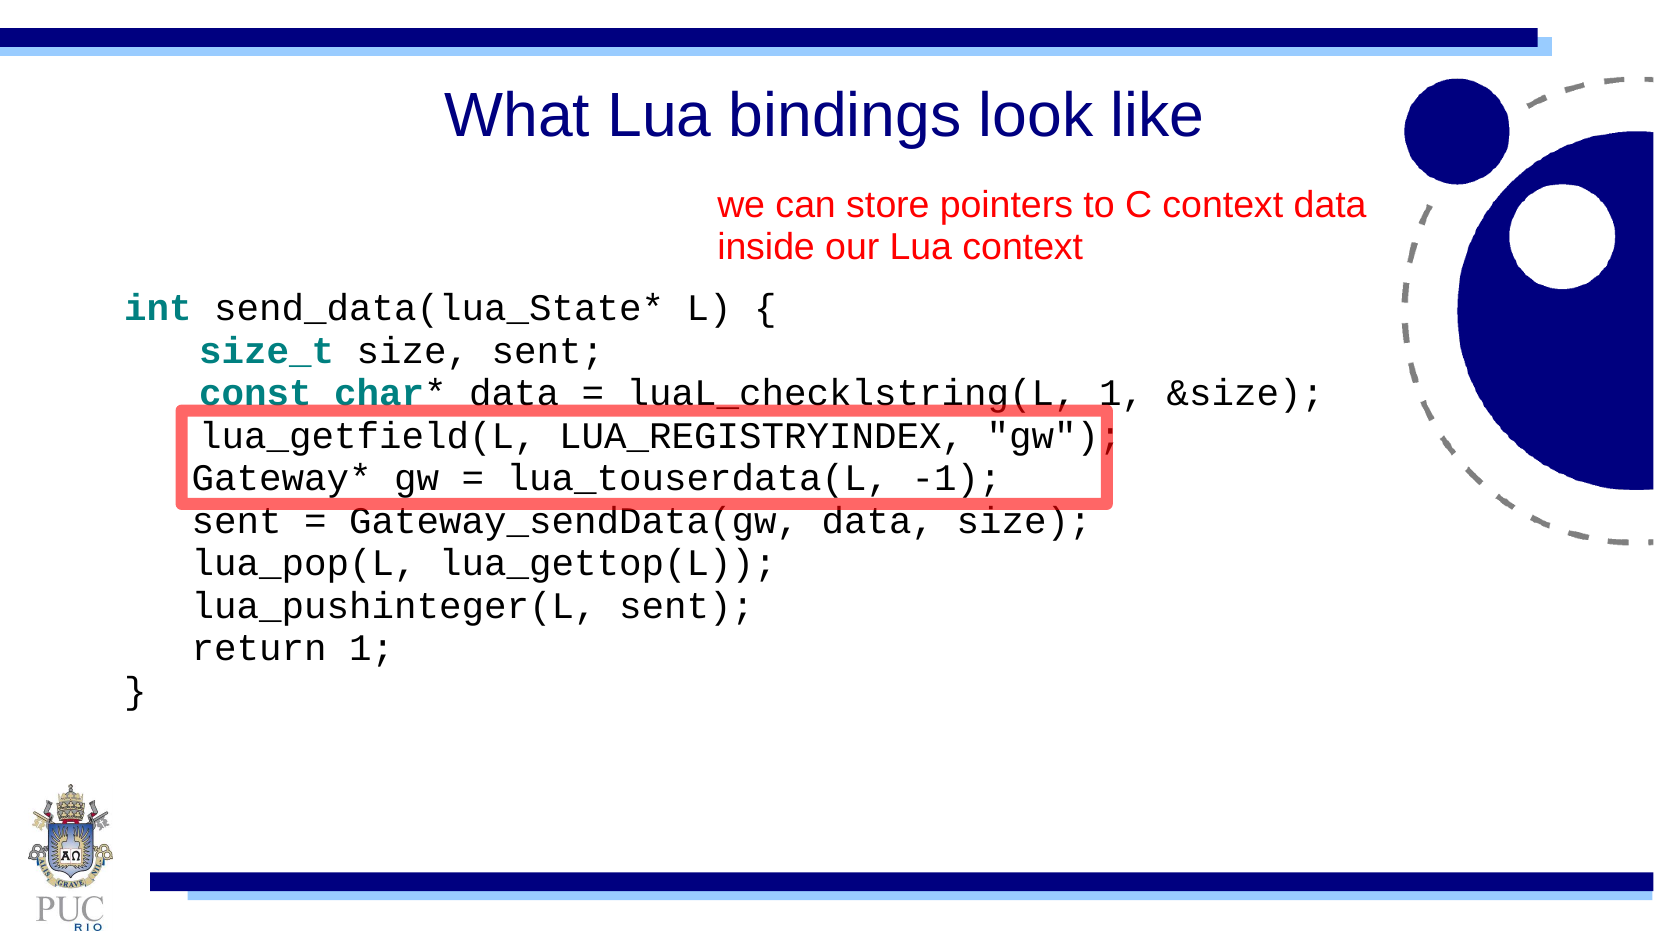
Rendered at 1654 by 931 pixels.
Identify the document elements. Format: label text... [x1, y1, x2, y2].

text_box we can store pointers to C context data inside our Lua context [702, 175, 1382, 275]
picture [28, 784, 113, 931]
picture [1377, 29, 1654, 564]
text_box int send_data(lua_State* L) { size_t size, sent; const char* data = luaL_checklstring(L, 1, &size); lua_getfield(L, LUA_REGISTRYINDEX, "gw"); Gateway* gw = lua_touserdata(L, -1); sent = Gateway_sendData(gw, data, size); lua_pop(L, lua_gettop(L)); lua_pushinteger(L, sent); return 1; } [124, 200, 1613, 804]
title What Lua bindings look like [37, 37, 1377, 193]
